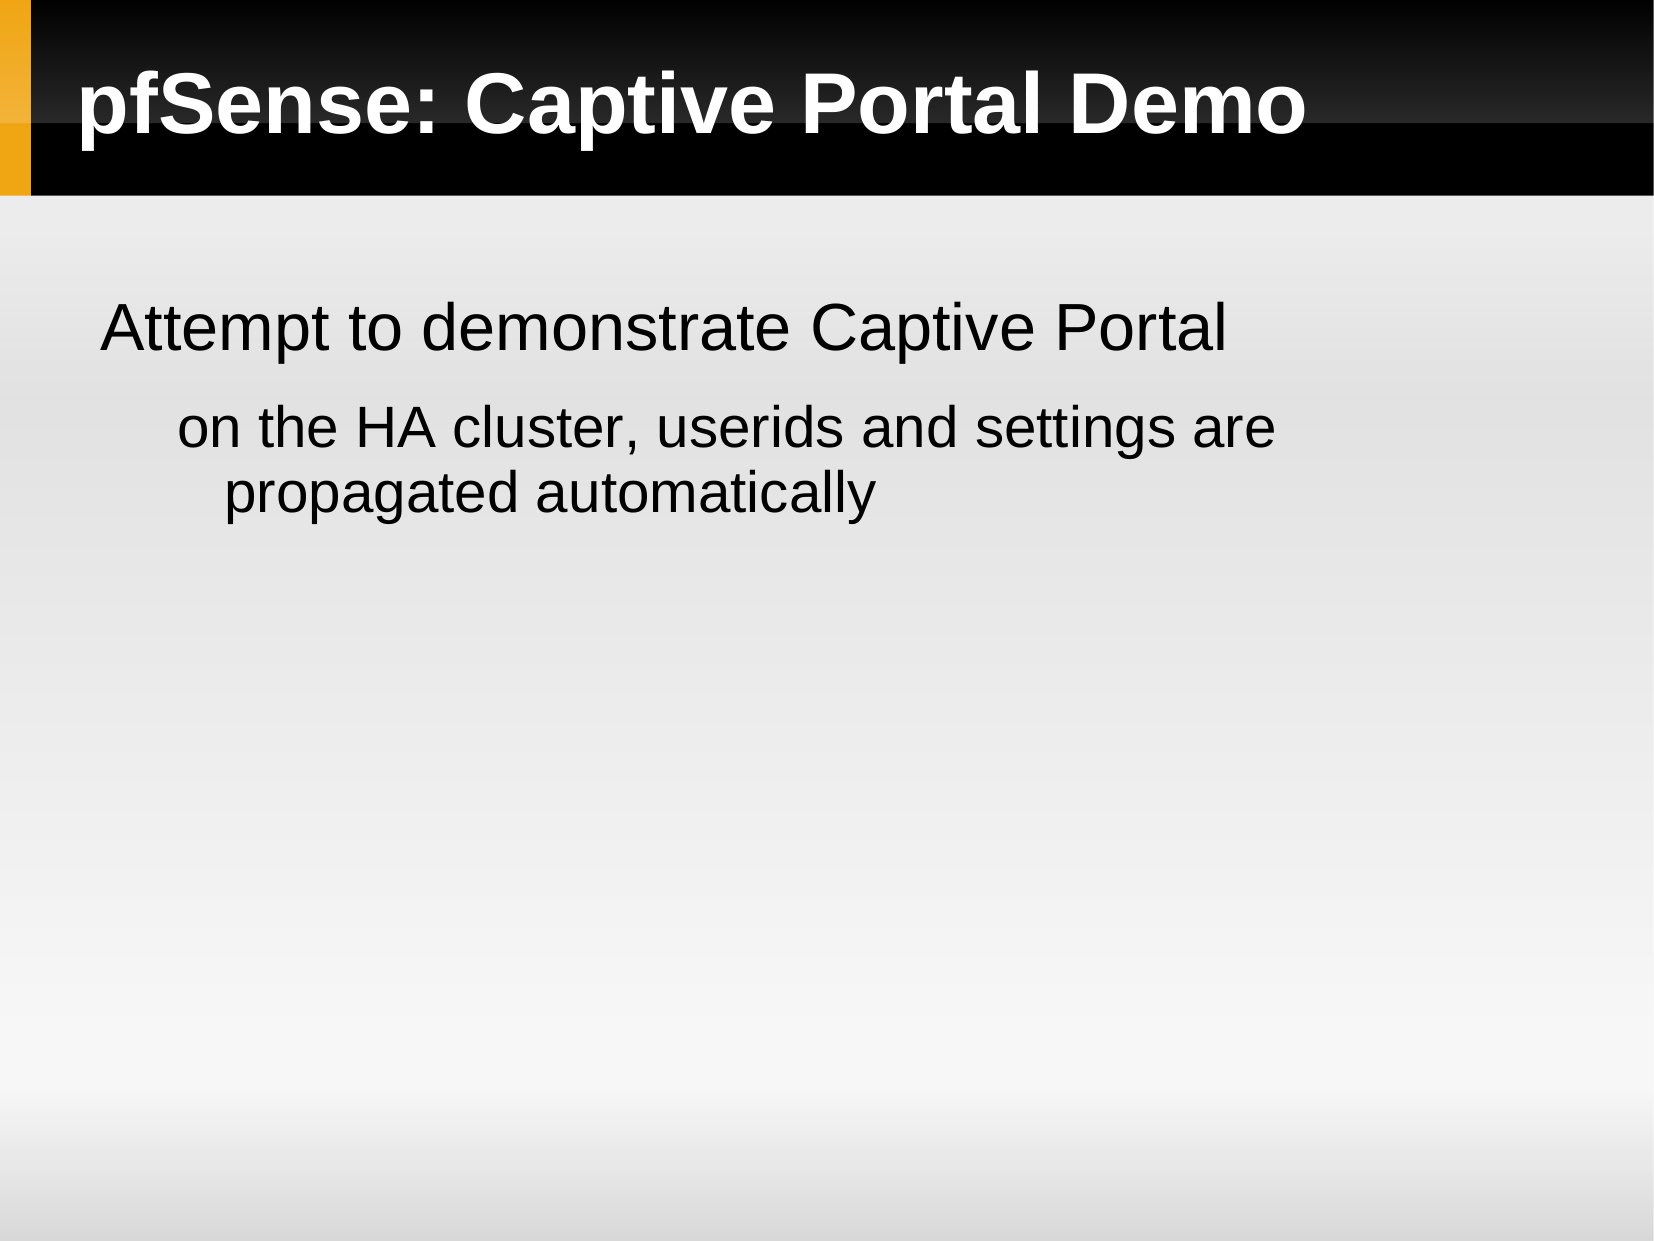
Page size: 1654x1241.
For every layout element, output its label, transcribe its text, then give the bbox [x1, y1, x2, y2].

list Attempt to demonstrate Captive Portal on the HA cluster, userids and settings are propagated automatically [82, 290, 1571, 1109]
title pfSense: Captive Portal Demo [76, 0, 1565, 208]
picture [0, 0, 1654, 1241]
